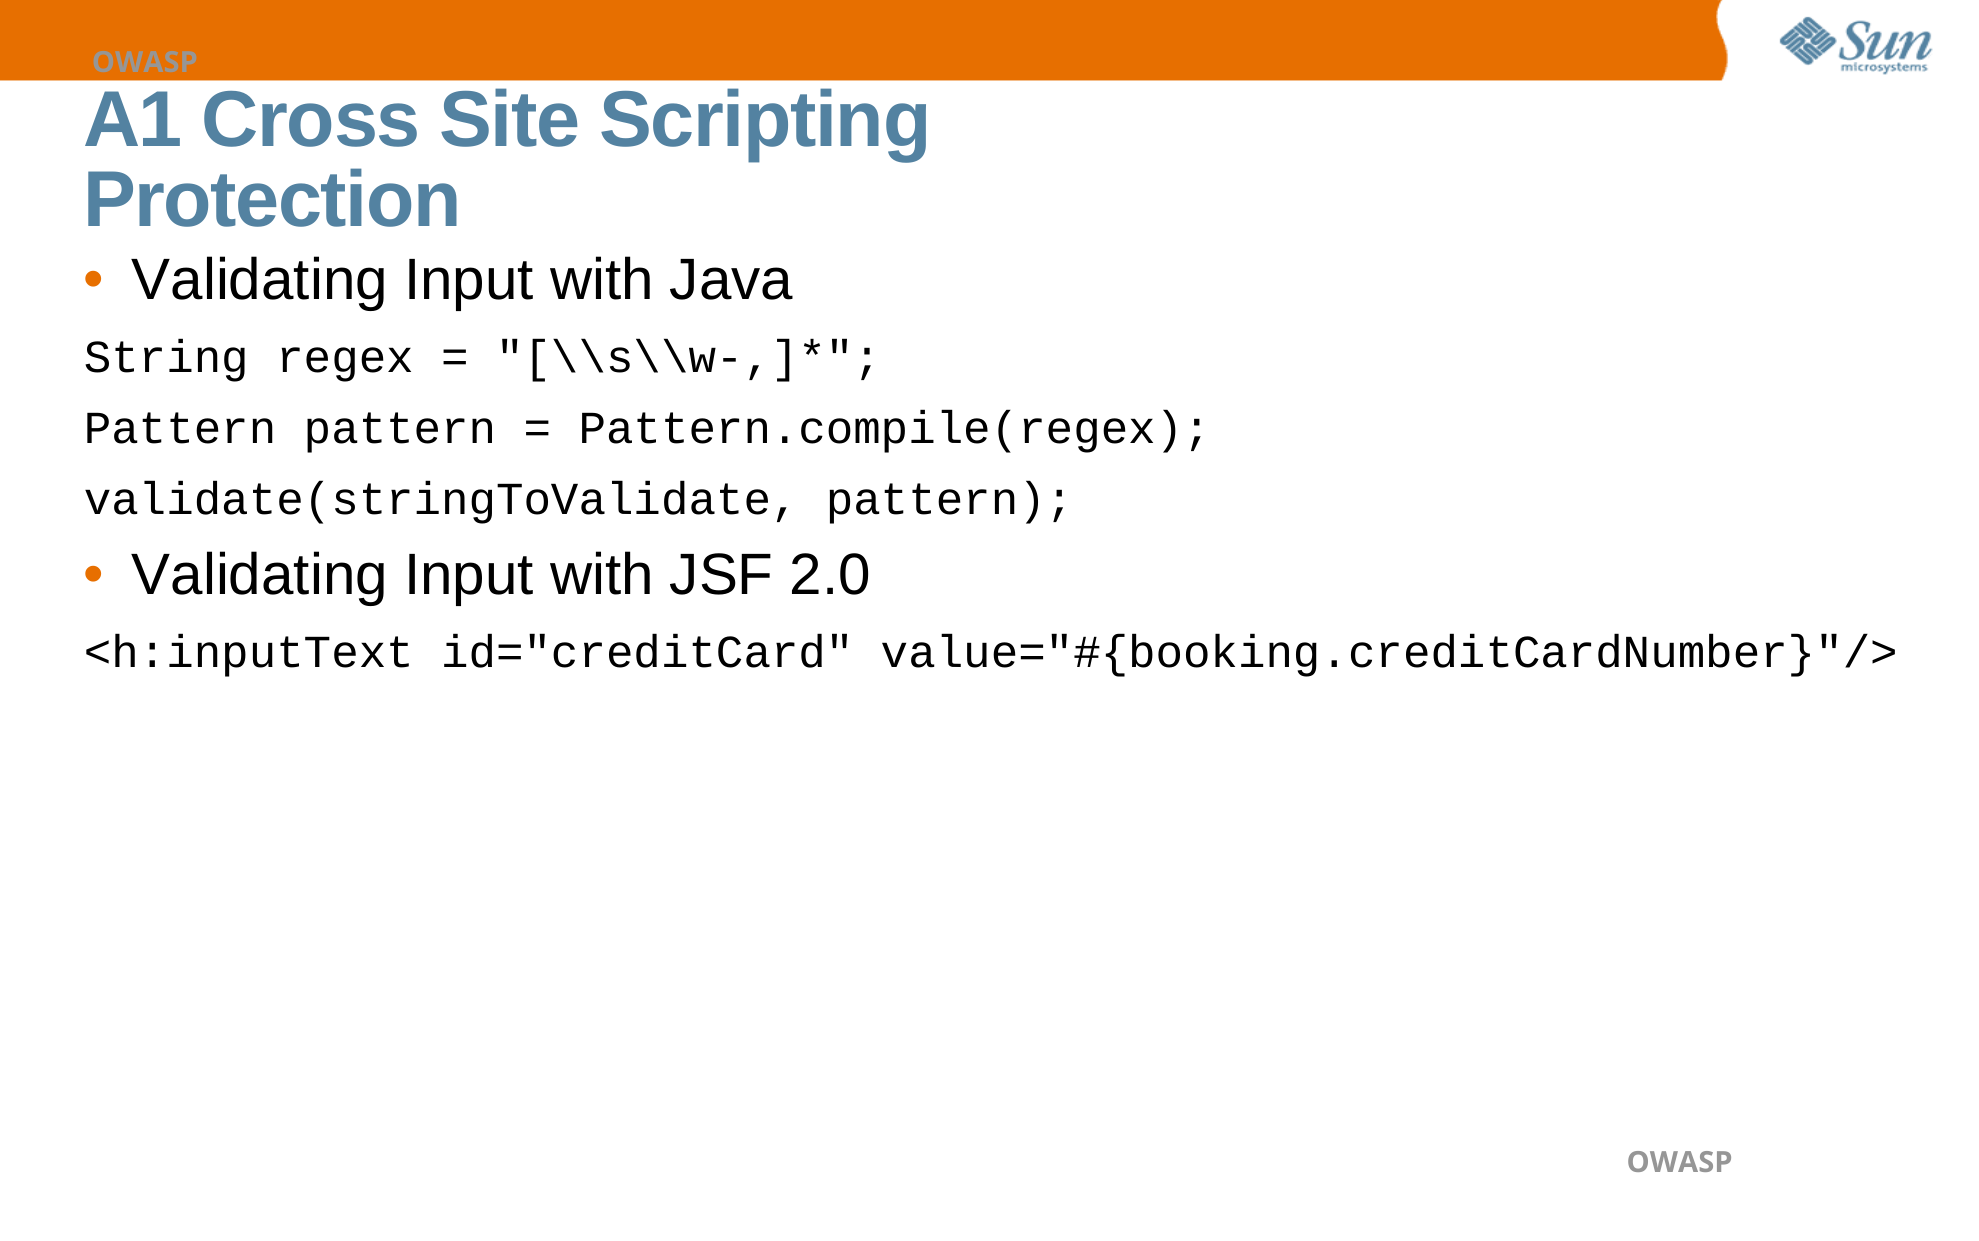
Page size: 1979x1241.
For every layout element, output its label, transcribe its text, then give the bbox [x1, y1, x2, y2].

title A1 Cross Site Scripting Protection [83, 82, 1880, 269]
picture [0, 0, 1979, 83]
list Validating Input with Java String regex = "[\\s\\w-,]*"; Pattern pattern = Pattern.compile(regex); validate(stringToValidate, pattern); Validating Input with JSF 2.0 <h:inputText id="creditCard" value="#{booking.creditCardNumber}"/> [49, 247, 1929, 1241]
